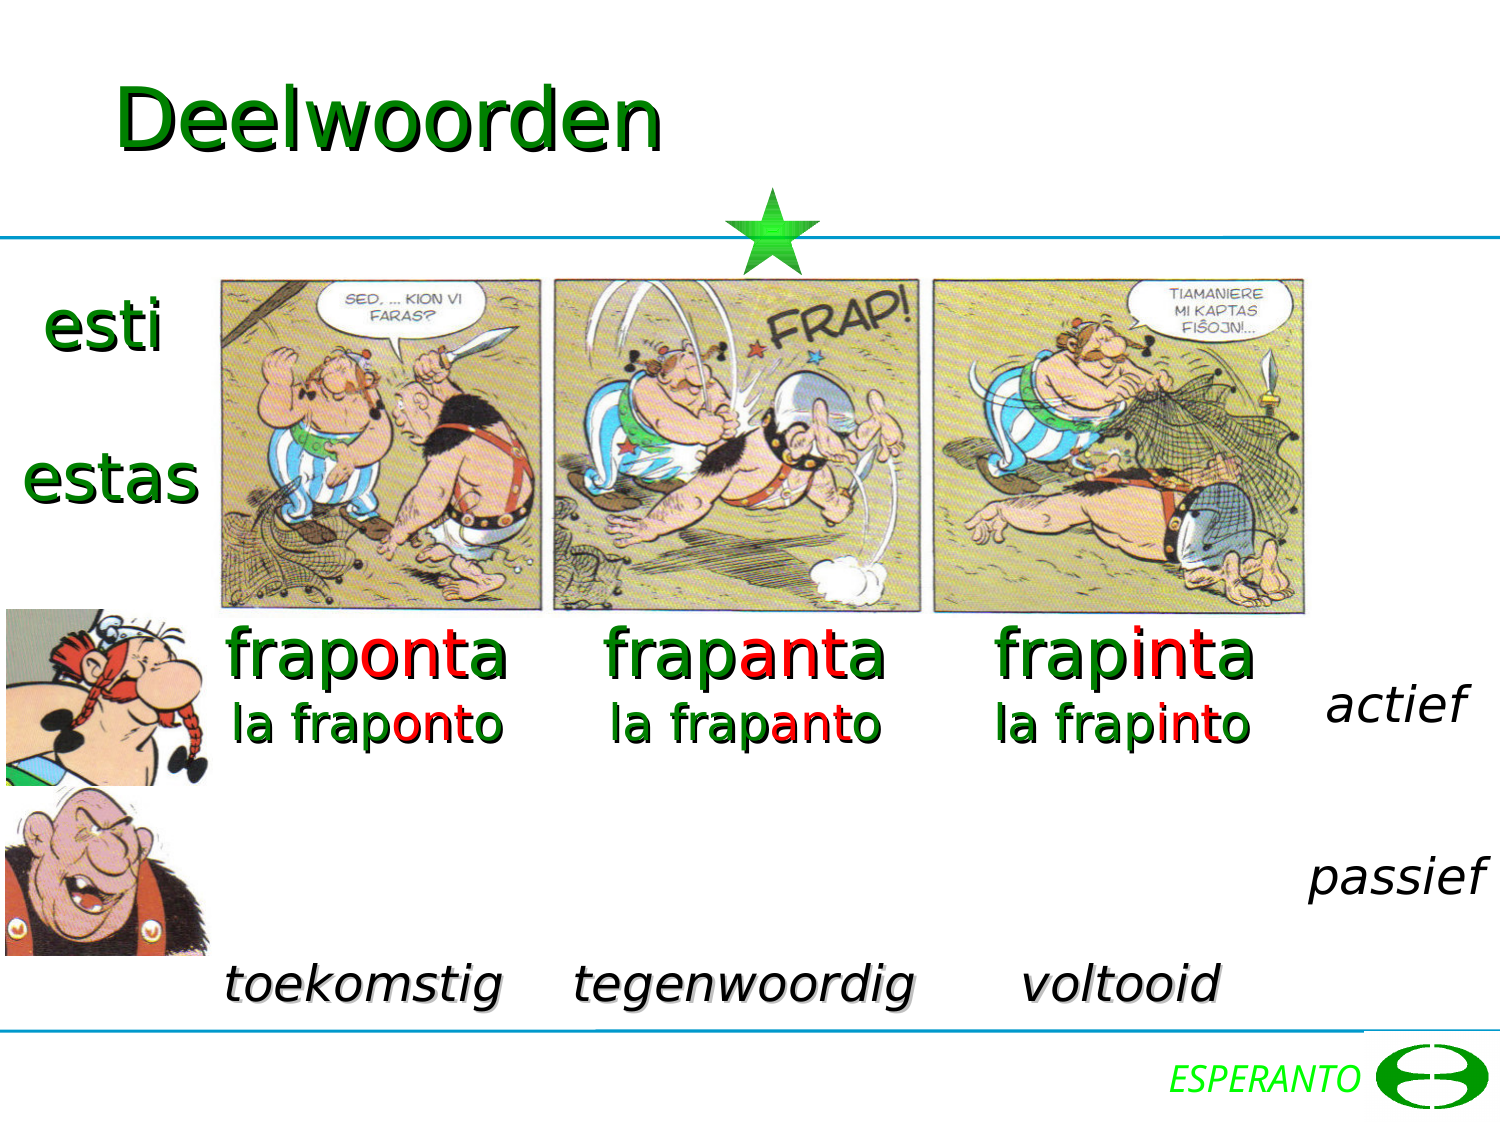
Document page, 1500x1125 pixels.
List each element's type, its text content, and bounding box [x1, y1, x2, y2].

text_box actief [1311, 673, 1481, 741]
title Deelwoorden [112, 13, 1448, 237]
picture [5, 277, 1312, 956]
list esti estas fraponta frapanta frapinta la fraponto la frapanto la frapinto toekomstig tegenwoordig voltooid [0, 299, 1500, 1029]
text_box passief [1293, 844, 1500, 934]
picture [1364, 1032, 1500, 1122]
